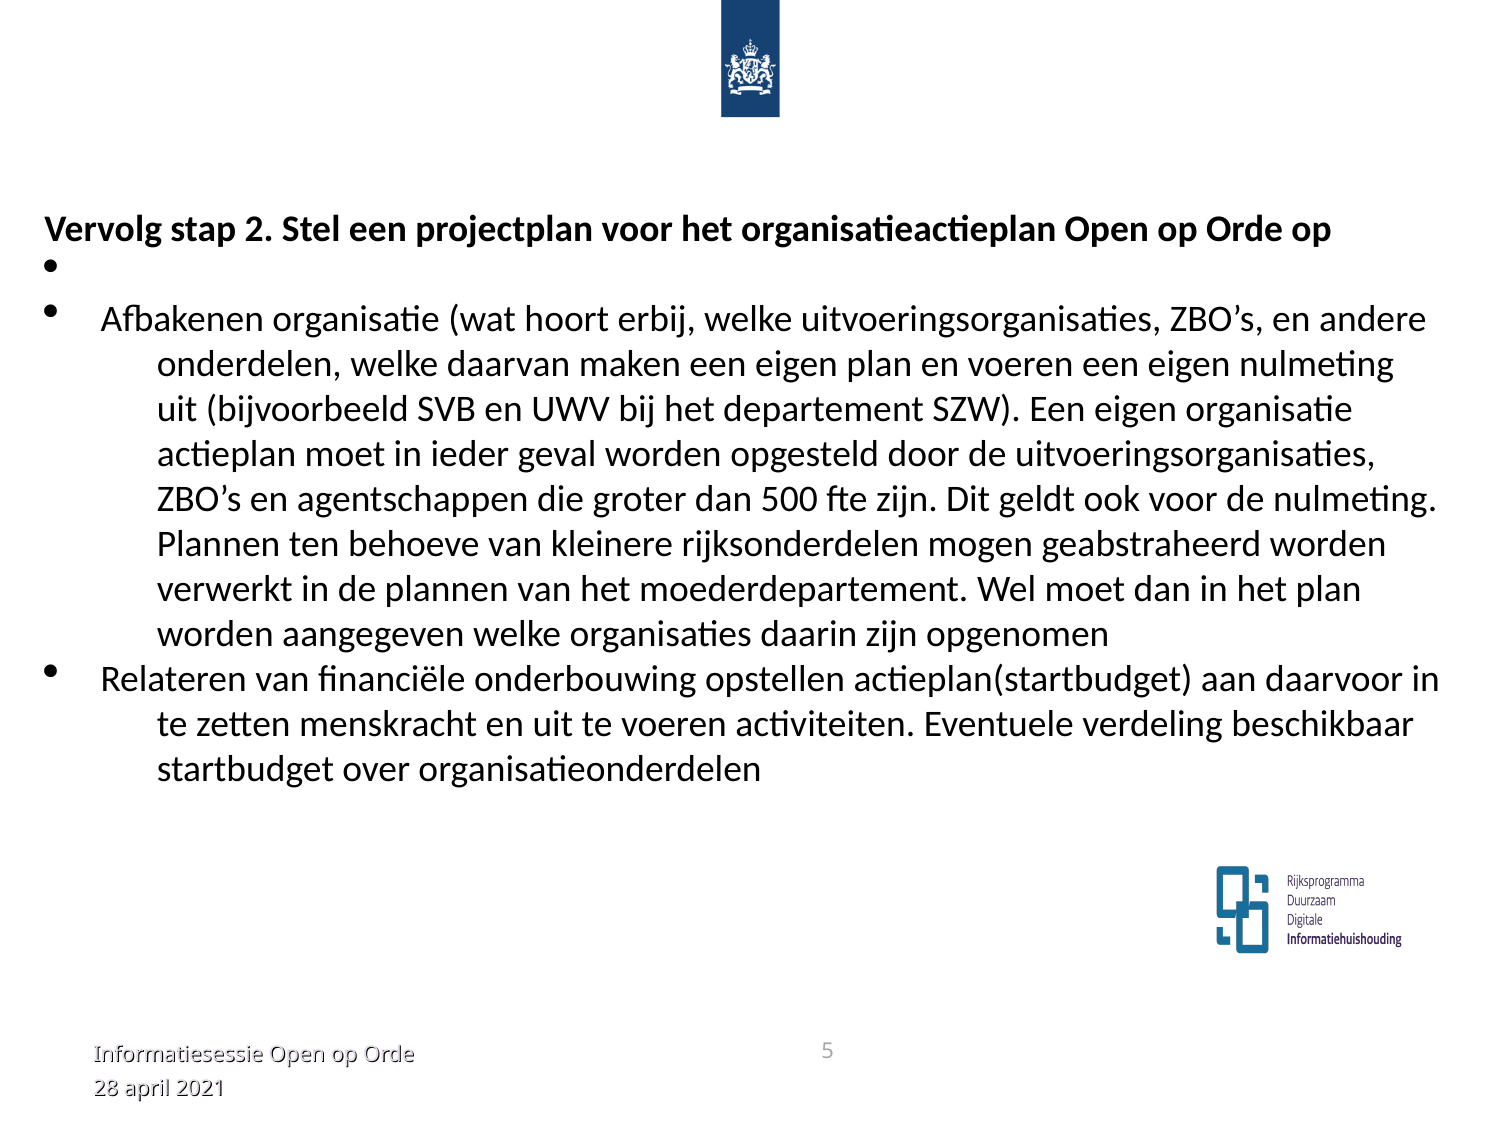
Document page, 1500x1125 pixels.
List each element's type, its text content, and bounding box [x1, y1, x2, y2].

text_box 28 april 2021 [78, 1074, 694, 1117]
text_box 5 [806, 1020, 1423, 1074]
text_box Informatiesessie Open op Orde [78, 1020, 694, 1074]
text_box Vervolg stap 2. Stel een projectplan voor het organisatieactieplan Open op Orde op Afbakenen organisatie (wat hoort erbij, welke uitvoeringsorganisaties, ZBO’s, en andere onderdelen, welke daarvan maken een eigen plan en voeren een eigen nulmeting uit (bijvoorbeeld SVB en UWV bij het departement SZW). Een eigen organisatie actieplan moet in ieder geval worden opgesteld door de uitvoeringsorganisaties, ZBO’s en agentschappen die groter dan 500 fte zijn. Dit geldt ook voor de nulmeting. Plannen ten behoeve van kleinere rijksonderdelen mogen geabstraheerd worden verwerkt in de plannen van het moederdepartement. Wel moet dan in het plan worden aangegeven welke organisaties daarin zijn opgenomen Relateren van financiële onderbouwing opstellen actieplan(startbudget) aan daarvoor in te zetten menskracht en uit te voeren activiteiten. Eventuele verdeling beschikbaar startbudget over organisatieonderdelen [29, 196, 1459, 796]
